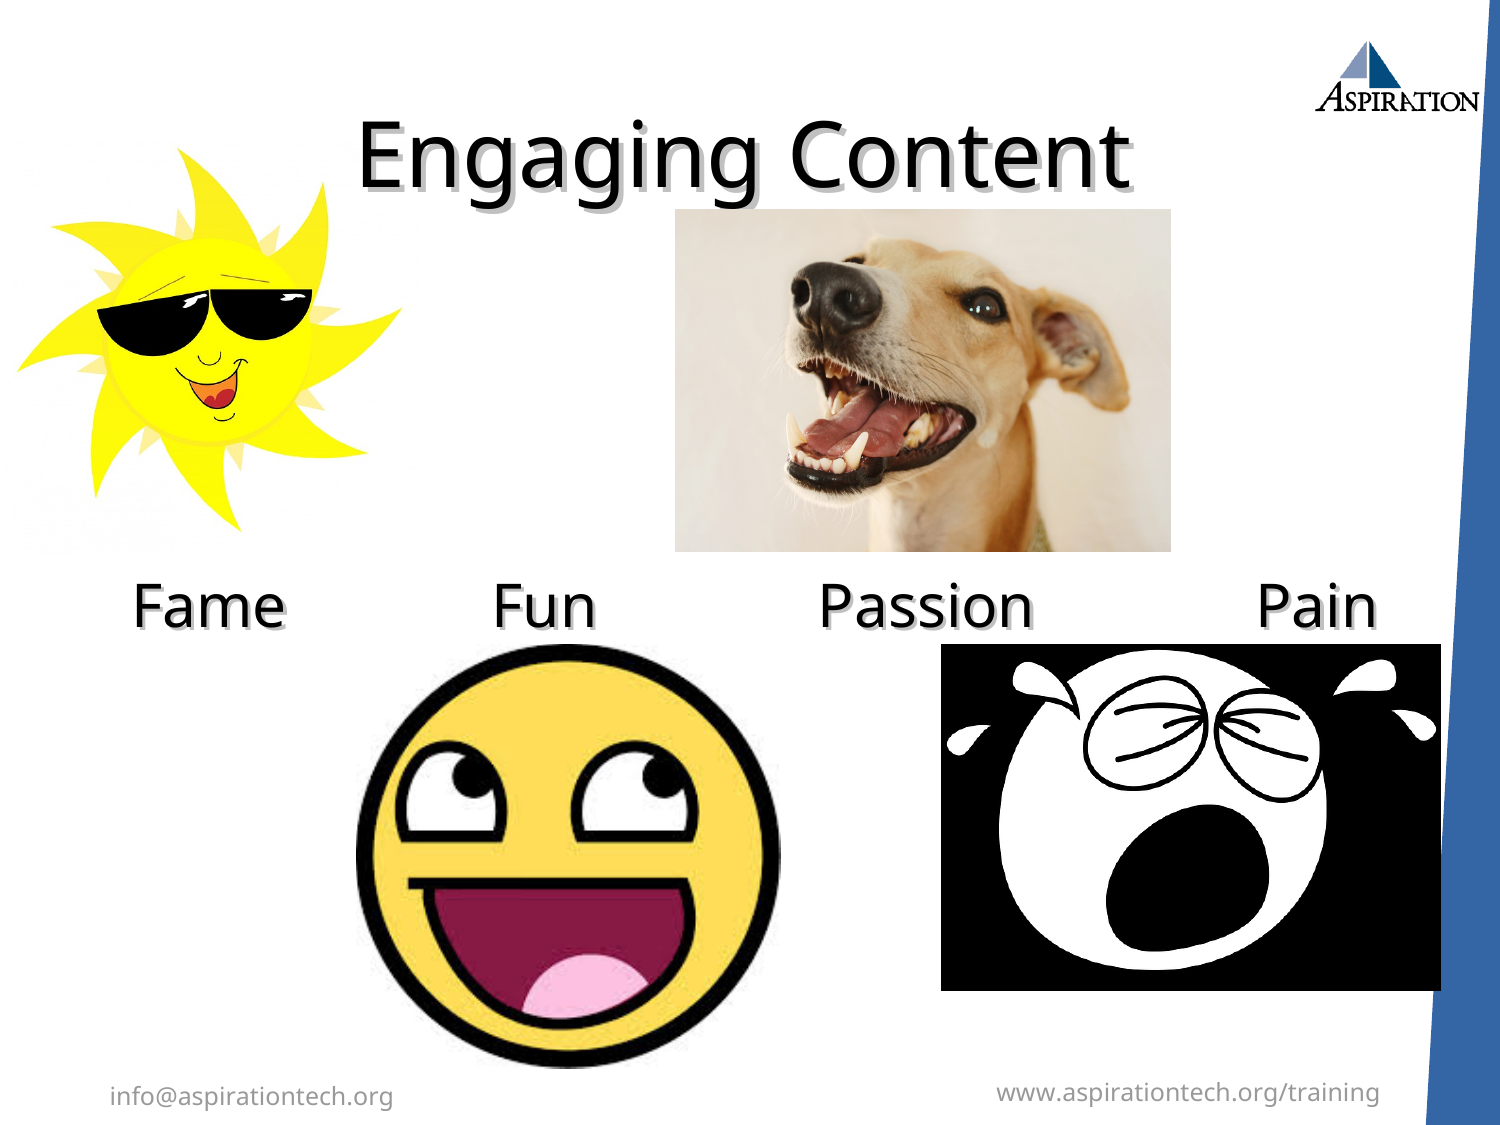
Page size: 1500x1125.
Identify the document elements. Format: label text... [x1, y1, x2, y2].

title Engaging Content [68, 41, 1419, 262]
picture [2, 139, 421, 555]
picture [941, 644, 1441, 991]
picture [356, 644, 781, 1069]
picture [1419, 41, 1480, 120]
picture [675, 209, 1171, 552]
text_box Fame Fun Passion Pain [29, 584, 1482, 665]
